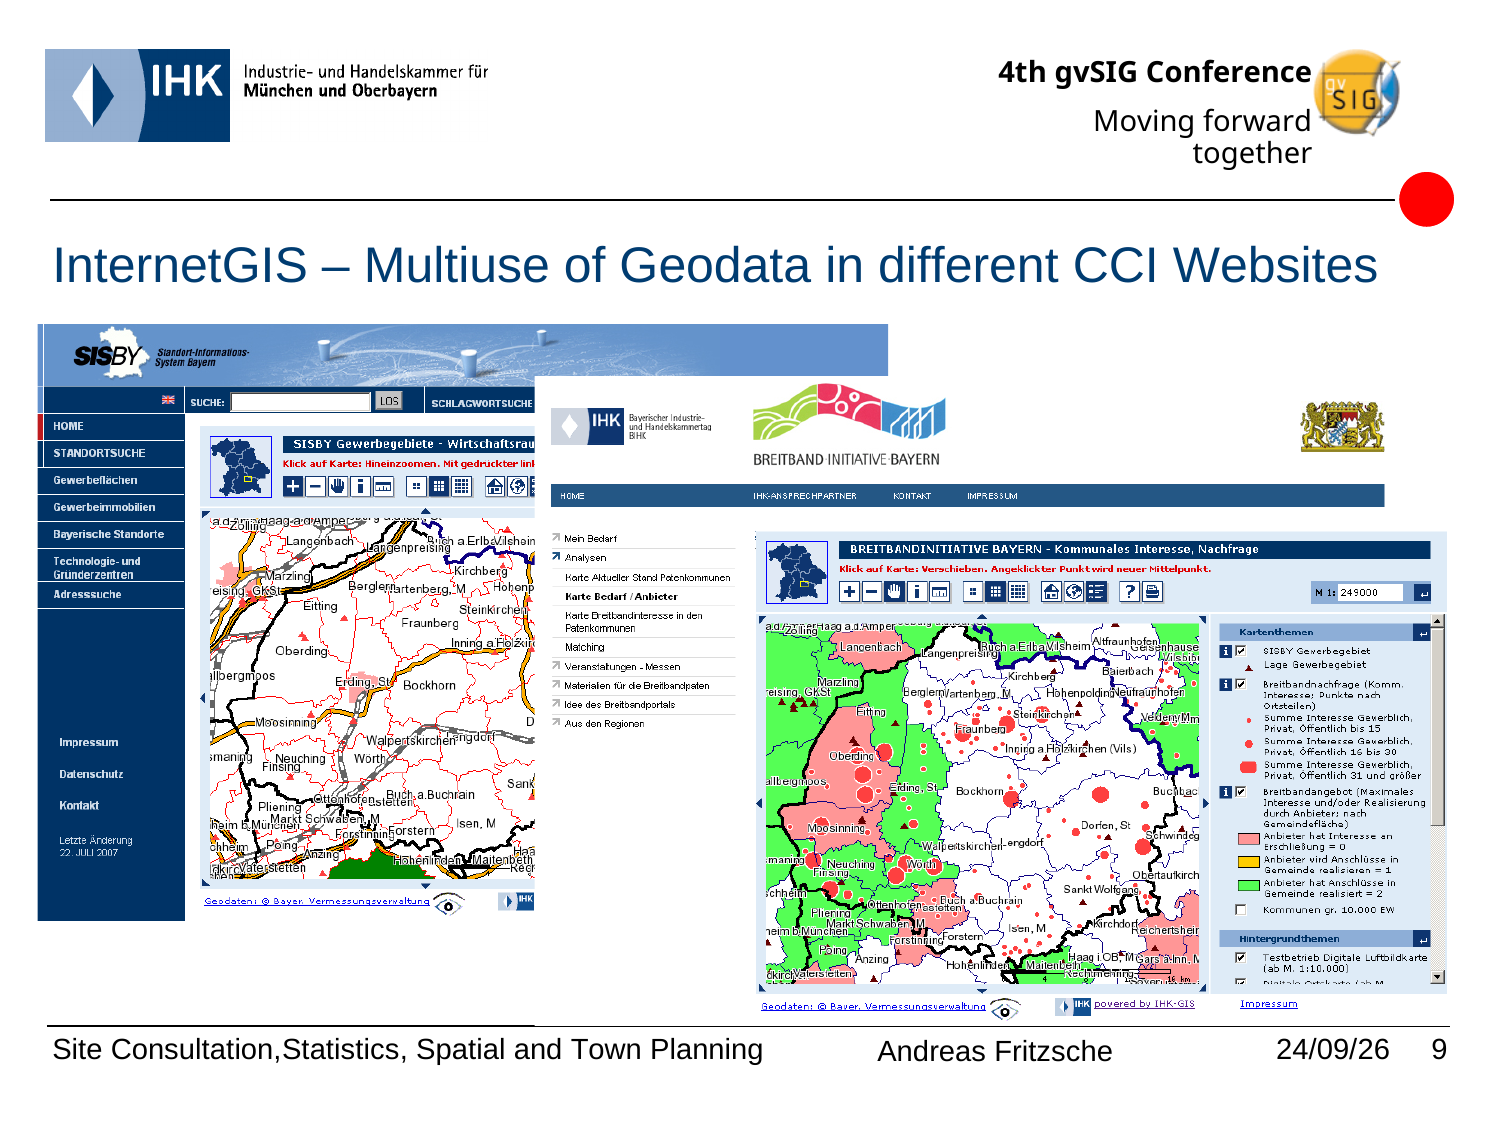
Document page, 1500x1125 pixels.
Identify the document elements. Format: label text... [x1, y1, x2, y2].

picture [37, 324, 1450, 1026]
picture [1312, 49, 1401, 138]
picture [45, 49, 488, 142]
text_box InternetGIS – Multiuse of Geodata in different CCI Websites [37, 224, 1488, 288]
